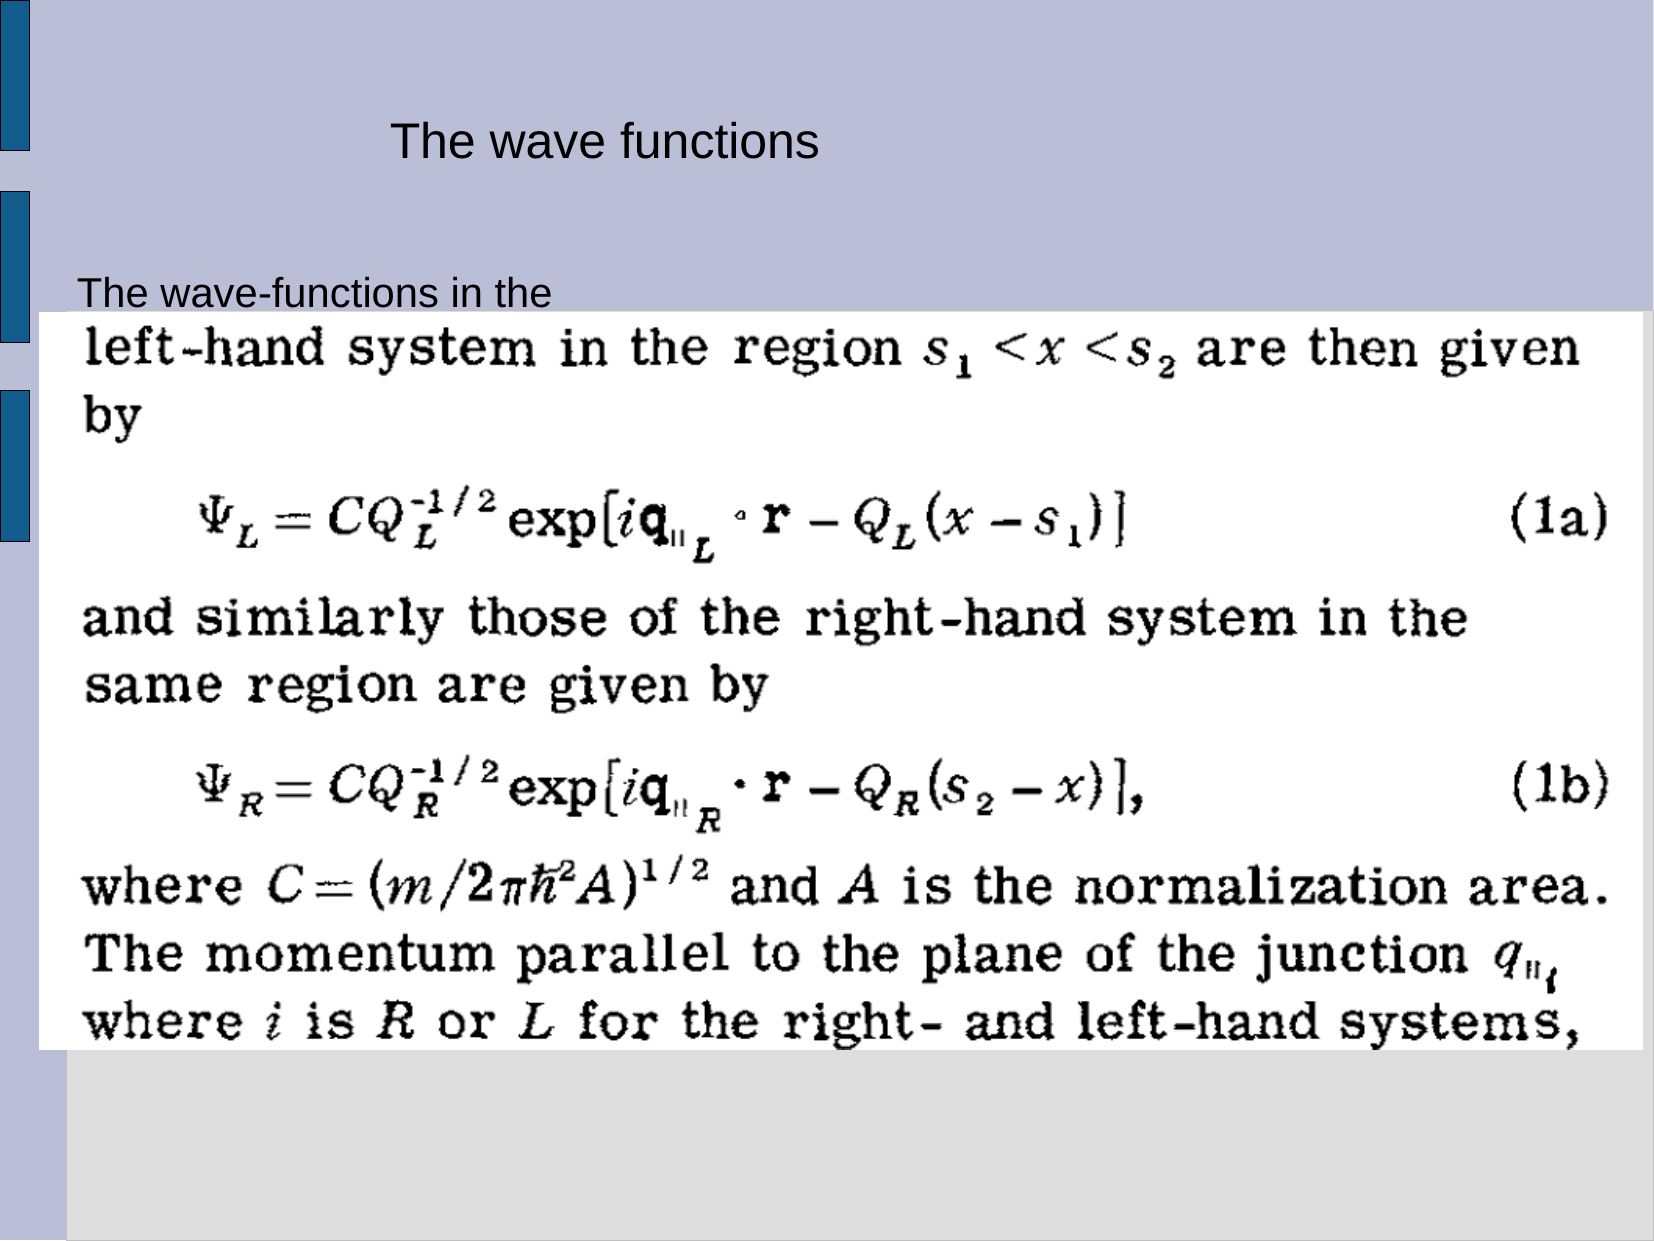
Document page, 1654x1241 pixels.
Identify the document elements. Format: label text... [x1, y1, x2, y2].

text_box The wave functions [375, 105, 836, 177]
text_box The wave-functions in the [62, 262, 580, 325]
picture [39, 312, 1643, 1050]
